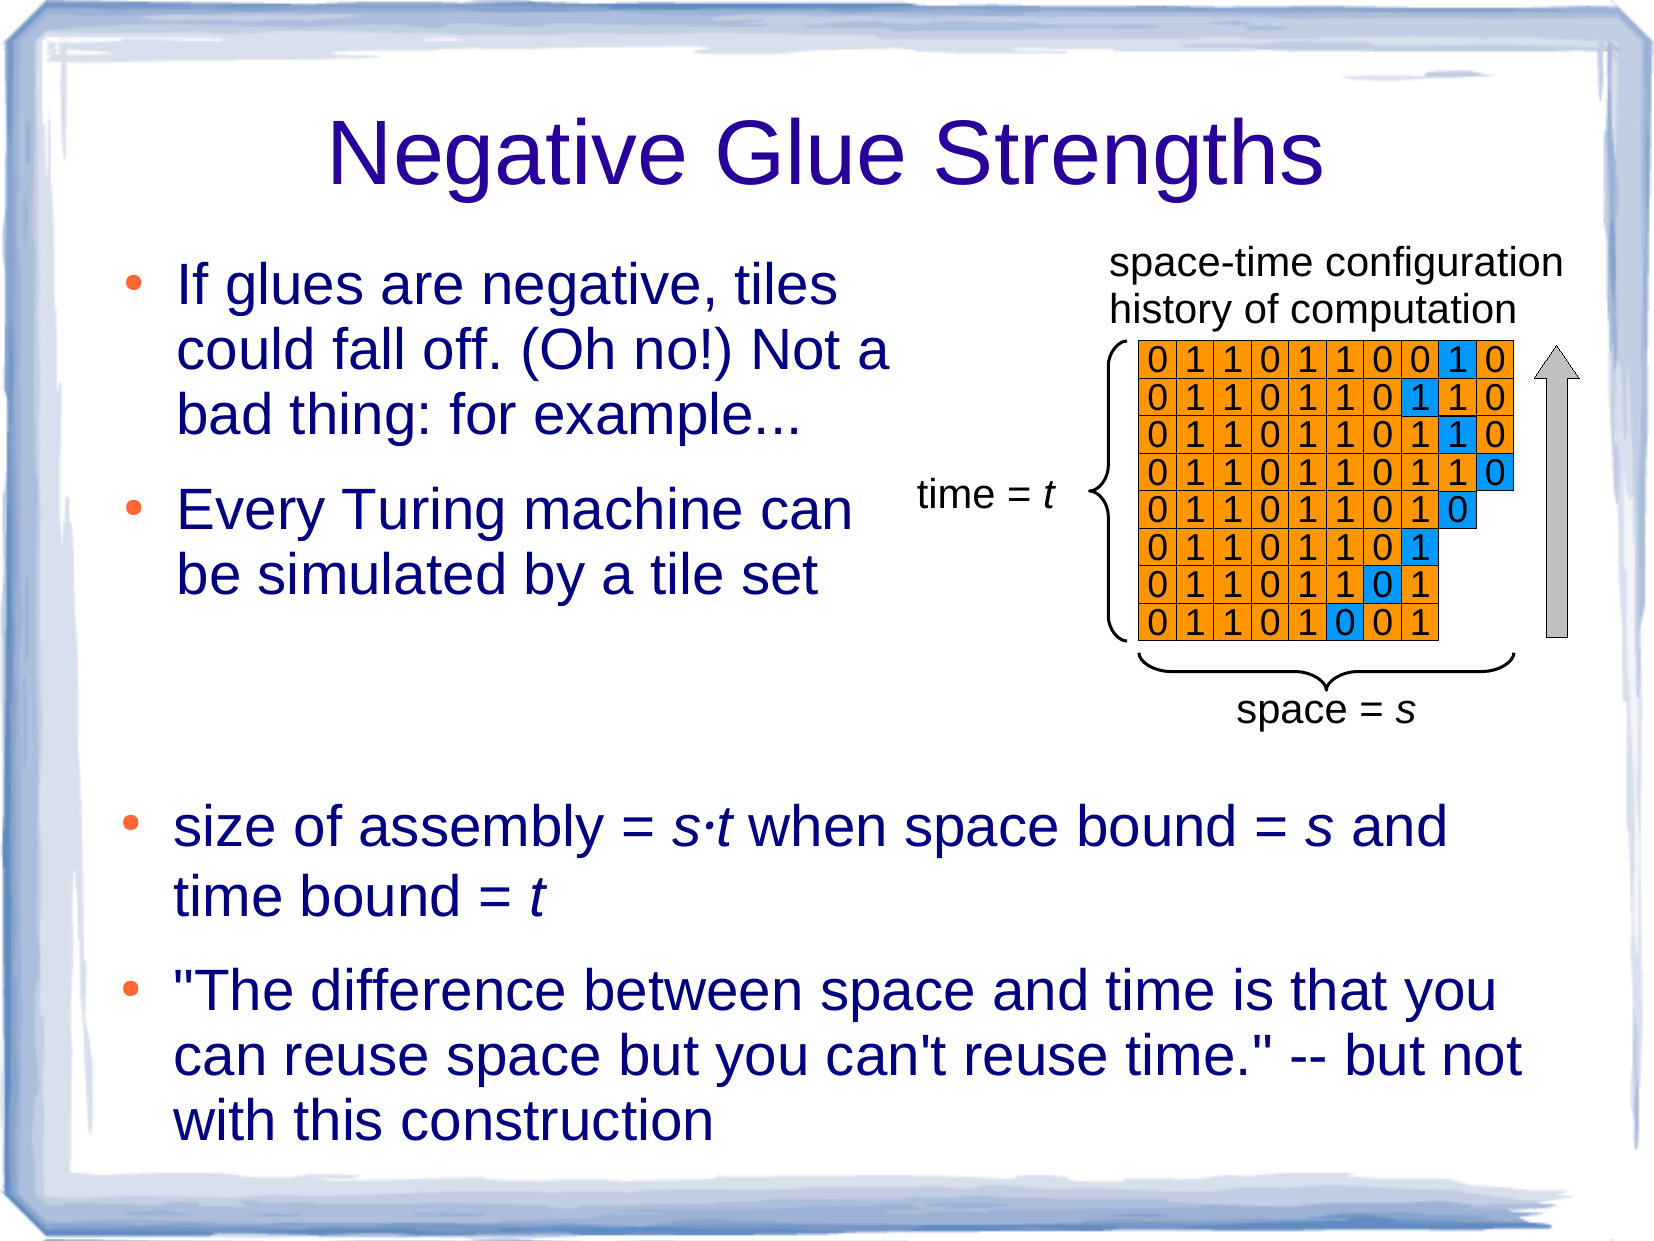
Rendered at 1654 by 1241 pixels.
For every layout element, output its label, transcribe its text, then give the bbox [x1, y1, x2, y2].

text_box 0 [1363, 604, 1401, 641]
text_box 1 [1288, 379, 1326, 416]
text_box 0 [1138, 604, 1176, 641]
text_box 1 [1213, 379, 1251, 416]
text_box space-time configuration history of computation [1094, 231, 1596, 340]
text_box 1 [1438, 379, 1476, 416]
text_box 1 [1288, 491, 1326, 529]
text_box 0 [1363, 379, 1402, 416]
text_box 0 [1476, 379, 1514, 416]
text_box 1 [1176, 416, 1213, 454]
text_box space = s [1176, 678, 1477, 740]
text_box 1 [1401, 566, 1439, 604]
text_box 1 [1326, 379, 1363, 416]
text_box 1 [1326, 529, 1363, 566]
text_box 0 [1476, 416, 1514, 454]
text_box 1 [1176, 529, 1213, 566]
title Negative Glue Strengths [82, 49, 1571, 257]
text_box 1 [1213, 566, 1251, 604]
text_box 0 [1326, 604, 1363, 641]
text_box 1 [1176, 566, 1213, 604]
text_box 1 [1288, 416, 1326, 454]
text_box 0 [1251, 379, 1288, 416]
text_box 1 [1288, 340, 1326, 379]
text_box 0 [1138, 454, 1176, 491]
text_box 0 [1251, 529, 1288, 566]
text_box 0 [1138, 416, 1176, 454]
text_box 0 [1251, 566, 1288, 604]
text_box 0 [1476, 340, 1514, 379]
text_box 0 [1439, 492, 1477, 529]
text_box 1 [1213, 491, 1251, 529]
text_box [1534, 345, 1580, 638]
text_box 1 [1439, 416, 1476, 454]
text_box 0 [1363, 340, 1401, 379]
text_box time = t [902, 463, 1090, 525]
text_box 1 [1176, 491, 1213, 529]
text_box 1 [1401, 604, 1439, 641]
text_box 1 [1288, 529, 1326, 566]
text_box 0 [1363, 566, 1401, 604]
text_box 1 [1288, 604, 1326, 641]
picture [0, 0, 1654, 1241]
text_box 1 [1326, 416, 1363, 454]
text_box 1 [1326, 454, 1363, 491]
text_box 1 [1213, 340, 1251, 379]
text_box 0 [1251, 491, 1288, 529]
text_box 1 [1213, 416, 1251, 454]
list If glues are negative, tiles could fall off. (Oh no!) Not a bad thing: for example... [105, 251, 969, 457]
text_box 0 [1138, 379, 1176, 416]
text_box 1 [1439, 340, 1476, 379]
text_box 1 [1326, 340, 1363, 379]
text_box 1 [1401, 417, 1439, 454]
text_box 1 [1402, 529, 1439, 566]
text_box 0 [1363, 454, 1401, 491]
text_box 1 [1401, 454, 1438, 491]
text_box 0 [1363, 416, 1401, 454]
text_box 0 [1401, 340, 1439, 379]
text_box 0 [1251, 416, 1288, 454]
text_box 1 [1401, 379, 1439, 417]
text_box 0 [1363, 529, 1402, 566]
text_box 1 [1288, 454, 1326, 491]
list Every Turing machine can be simulated by a tile set [105, 476, 882, 640]
text_box 0 [1251, 604, 1288, 641]
text_box 1 [1326, 491, 1363, 529]
text_box 0 [1251, 340, 1288, 379]
text_box 1 [1288, 566, 1326, 604]
text_box 0 [1251, 454, 1288, 491]
text_box 1 [1213, 529, 1251, 566]
list size of assembly = s·t when space bound = s and time bound = t "The difference between space and time is that you can reuse space but you can't reuse time." -- but not with this construction [102, 784, 1528, 1174]
text_box 1 [1176, 604, 1213, 641]
text_box 1 [1401, 491, 1439, 529]
text_box 1 [1176, 454, 1213, 491]
text_box 0 [1138, 529, 1176, 566]
text_box 0 [1477, 454, 1514, 491]
text_box 1 [1213, 604, 1251, 641]
text_box 0 [1363, 491, 1401, 529]
text_box 0 [1138, 491, 1176, 529]
text_box 1 [1176, 340, 1213, 379]
text_box 0 [1138, 566, 1176, 604]
text_box 1 [1213, 454, 1251, 491]
text_box 1 [1438, 454, 1477, 492]
text_box 1 [1326, 566, 1363, 604]
text_box 0 [1138, 340, 1176, 379]
text_box 1 [1176, 379, 1213, 416]
